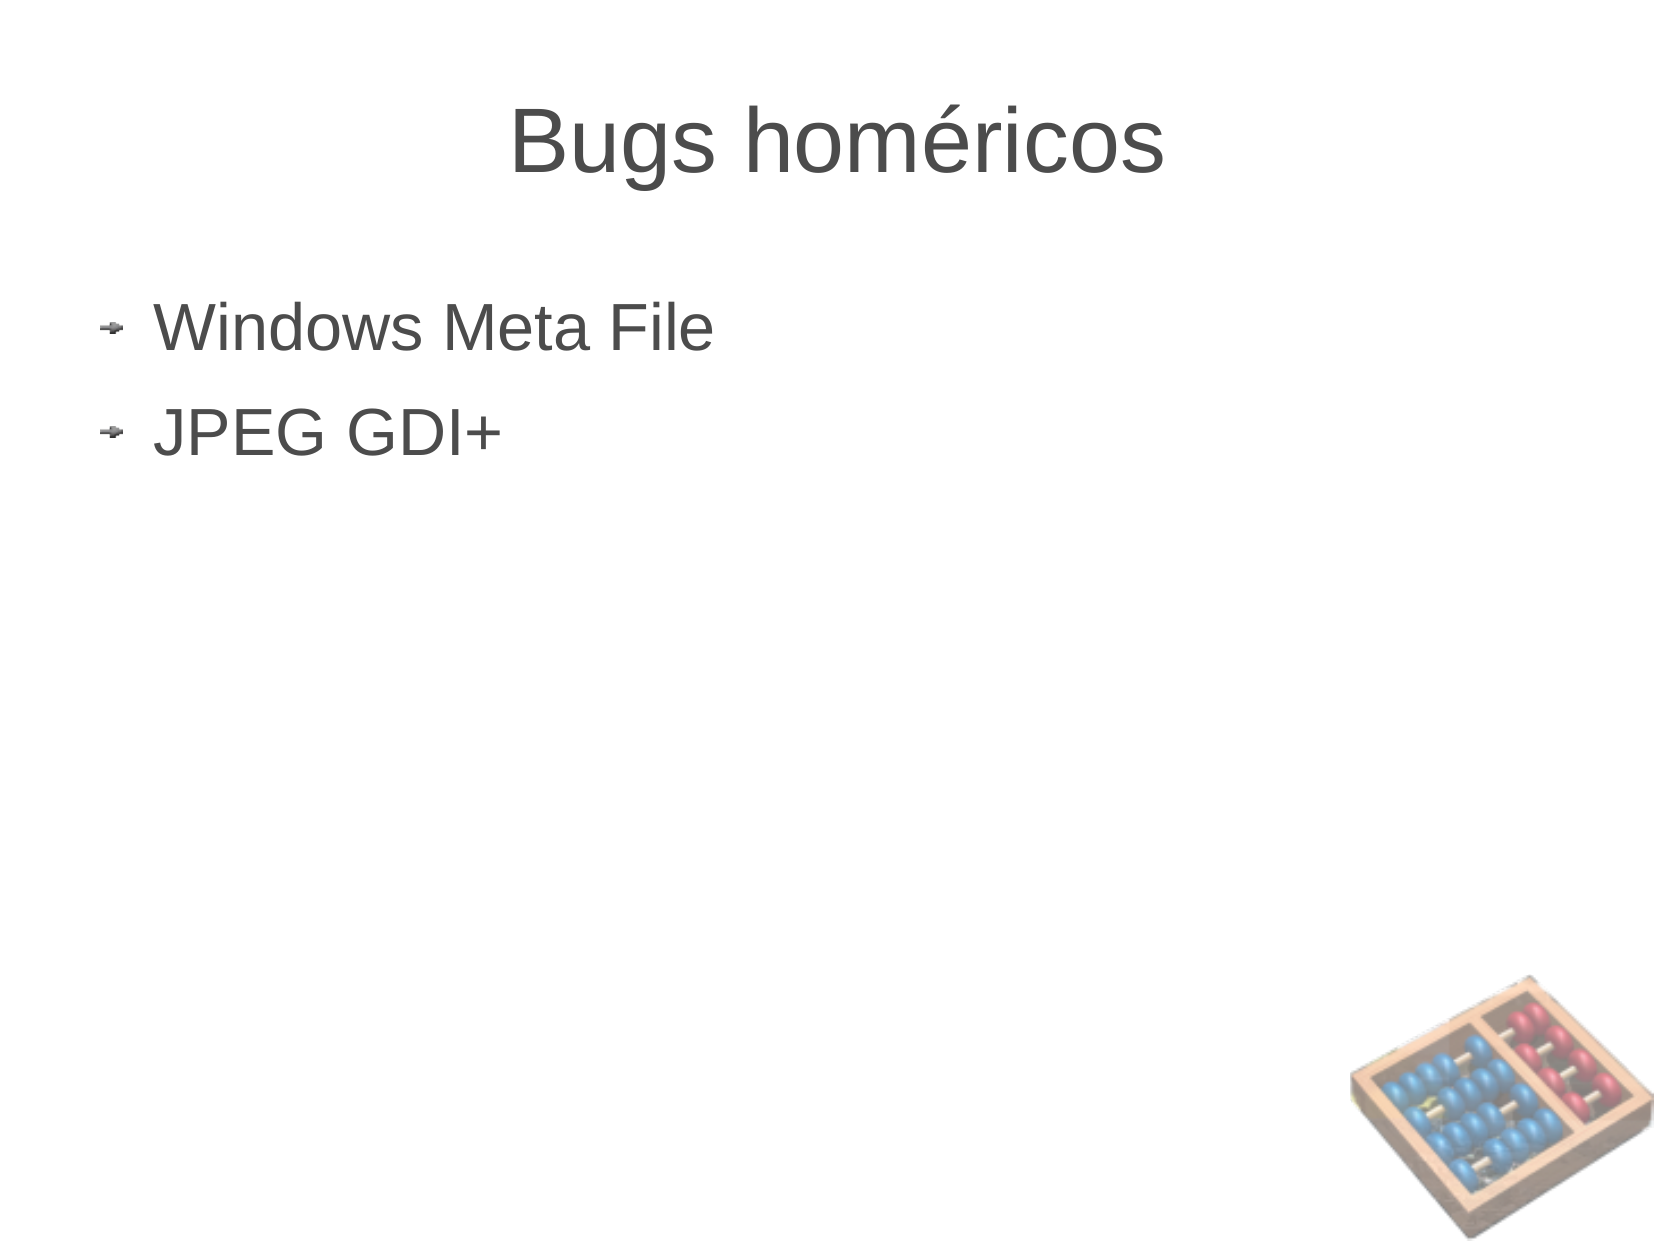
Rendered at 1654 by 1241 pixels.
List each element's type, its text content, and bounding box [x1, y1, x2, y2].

title Bugs homéricos [75, 37, 1601, 245]
list Windows Meta File JPEG GDI+ [82, 290, 1571, 1109]
